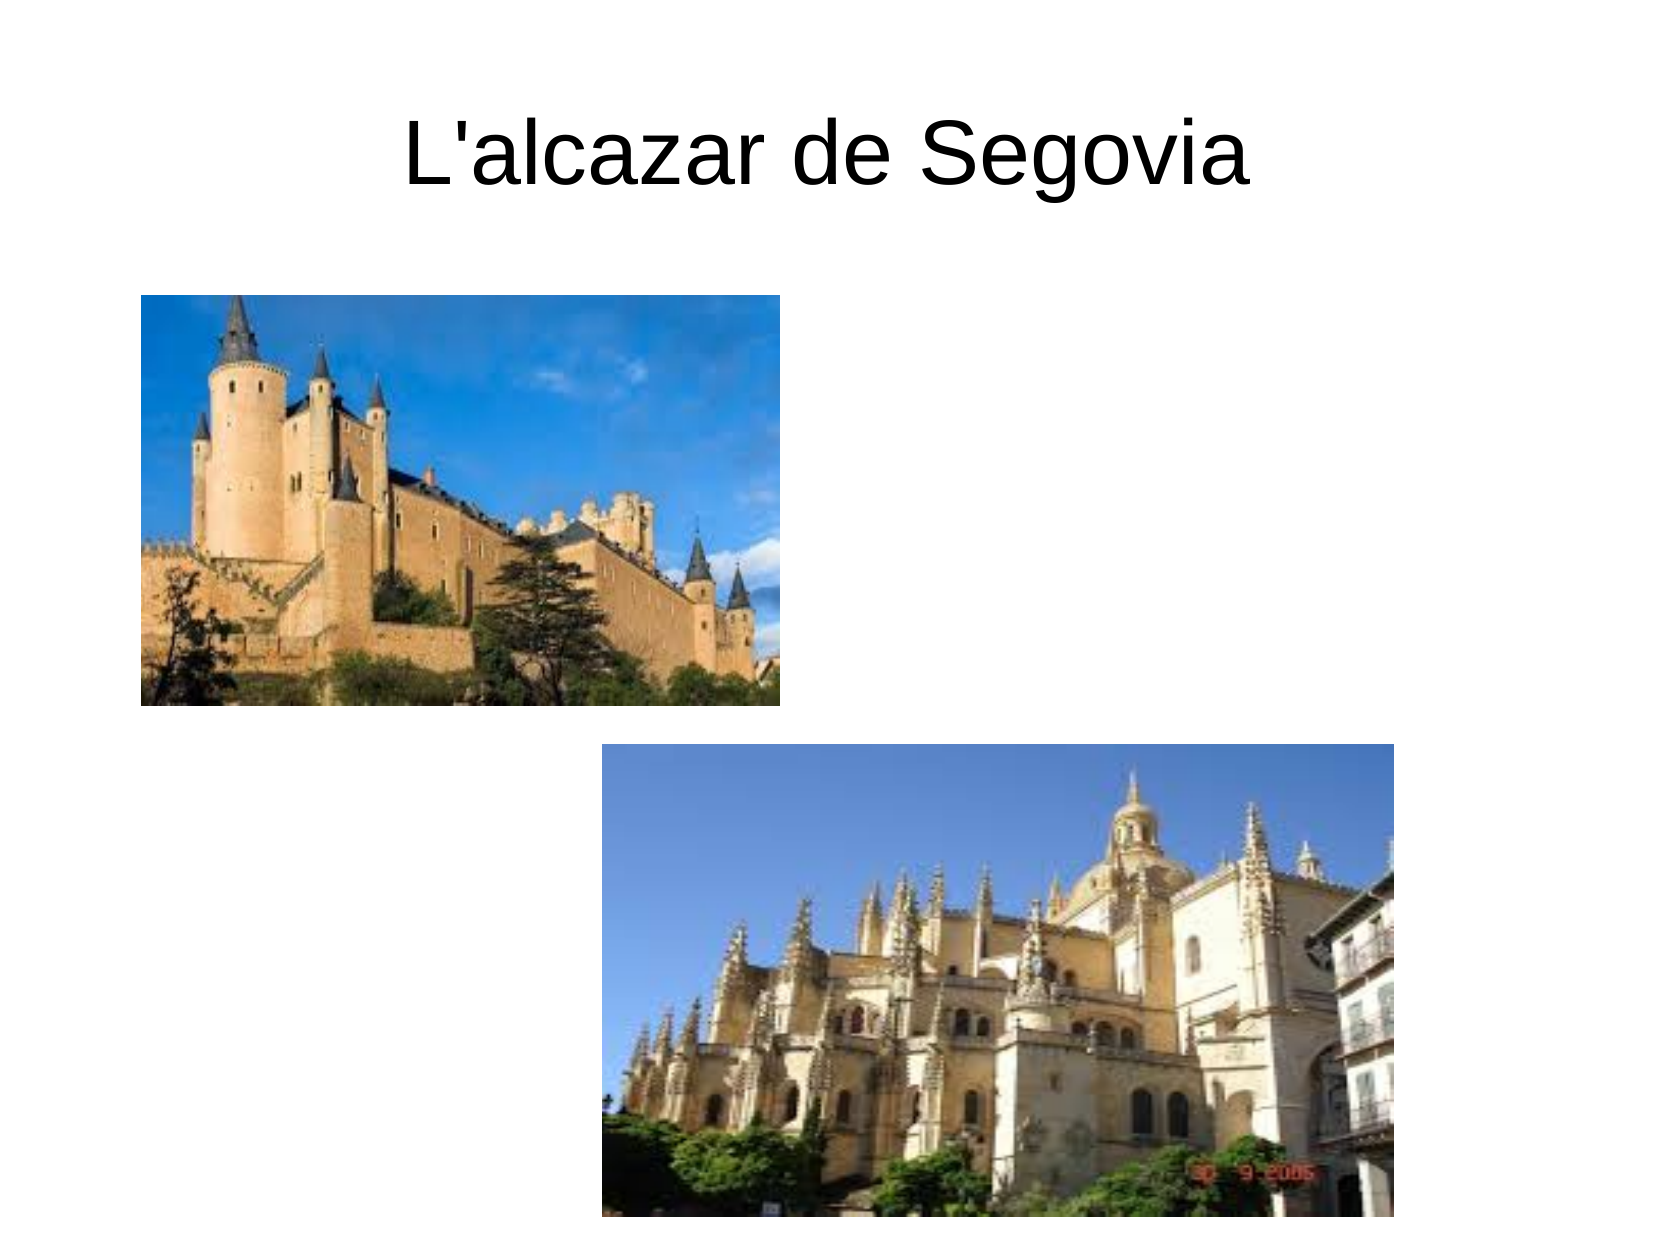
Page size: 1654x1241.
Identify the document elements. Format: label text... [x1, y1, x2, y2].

picture [602, 744, 1394, 1217]
picture [141, 295, 780, 706]
title L'alcazar de Segovia [82, 49, 1571, 257]
